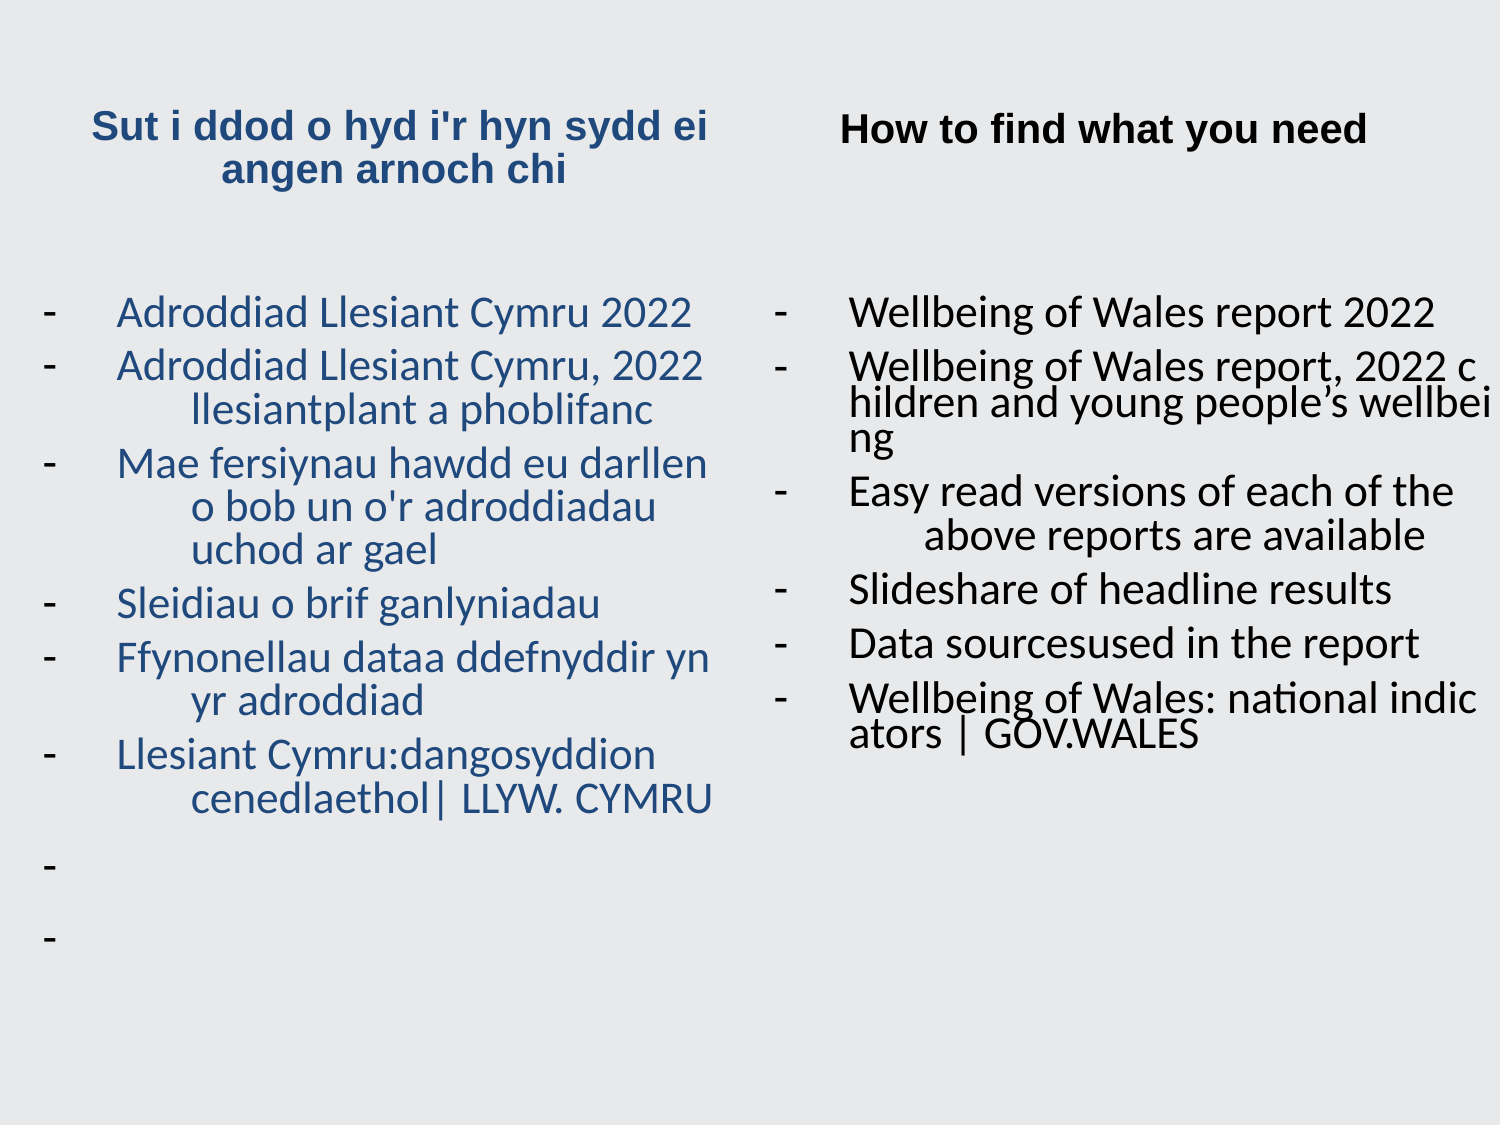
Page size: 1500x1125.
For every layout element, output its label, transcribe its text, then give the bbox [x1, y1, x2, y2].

text_box Sut i ddod o hyd i'r hyn sydd ei angen arnoch chi [41, 31, 759, 220]
subtitle Wellbeing of Wales report 2022 Wellbeing of Wales report, 2022 children and young people’s wellbeing Easy read versions of each of the above reports are available Slideshare of headline results Data sources used in the report Wellbeing of Wales: national indicators | GOV.WALES [758, 284, 1500, 1077]
text_box Adroddiad Llesiant Cymru 2022 Adroddiad Llesiant Cymru, 2022 llesiant plant a phobl ifanc Mae fersiynau hawdd eu darllen o bob un o'r adroddiadau uchod ar gael Sleidiau o brif ganlyniadau Ffynonellau data a ddefnyddir yn yr adroddiad Llesiant Cymru: dangosyddion cenedlaethol | LLYW. CYMRU [27, 284, 745, 1077]
title How to find what you need [820, 48, 1399, 203]
